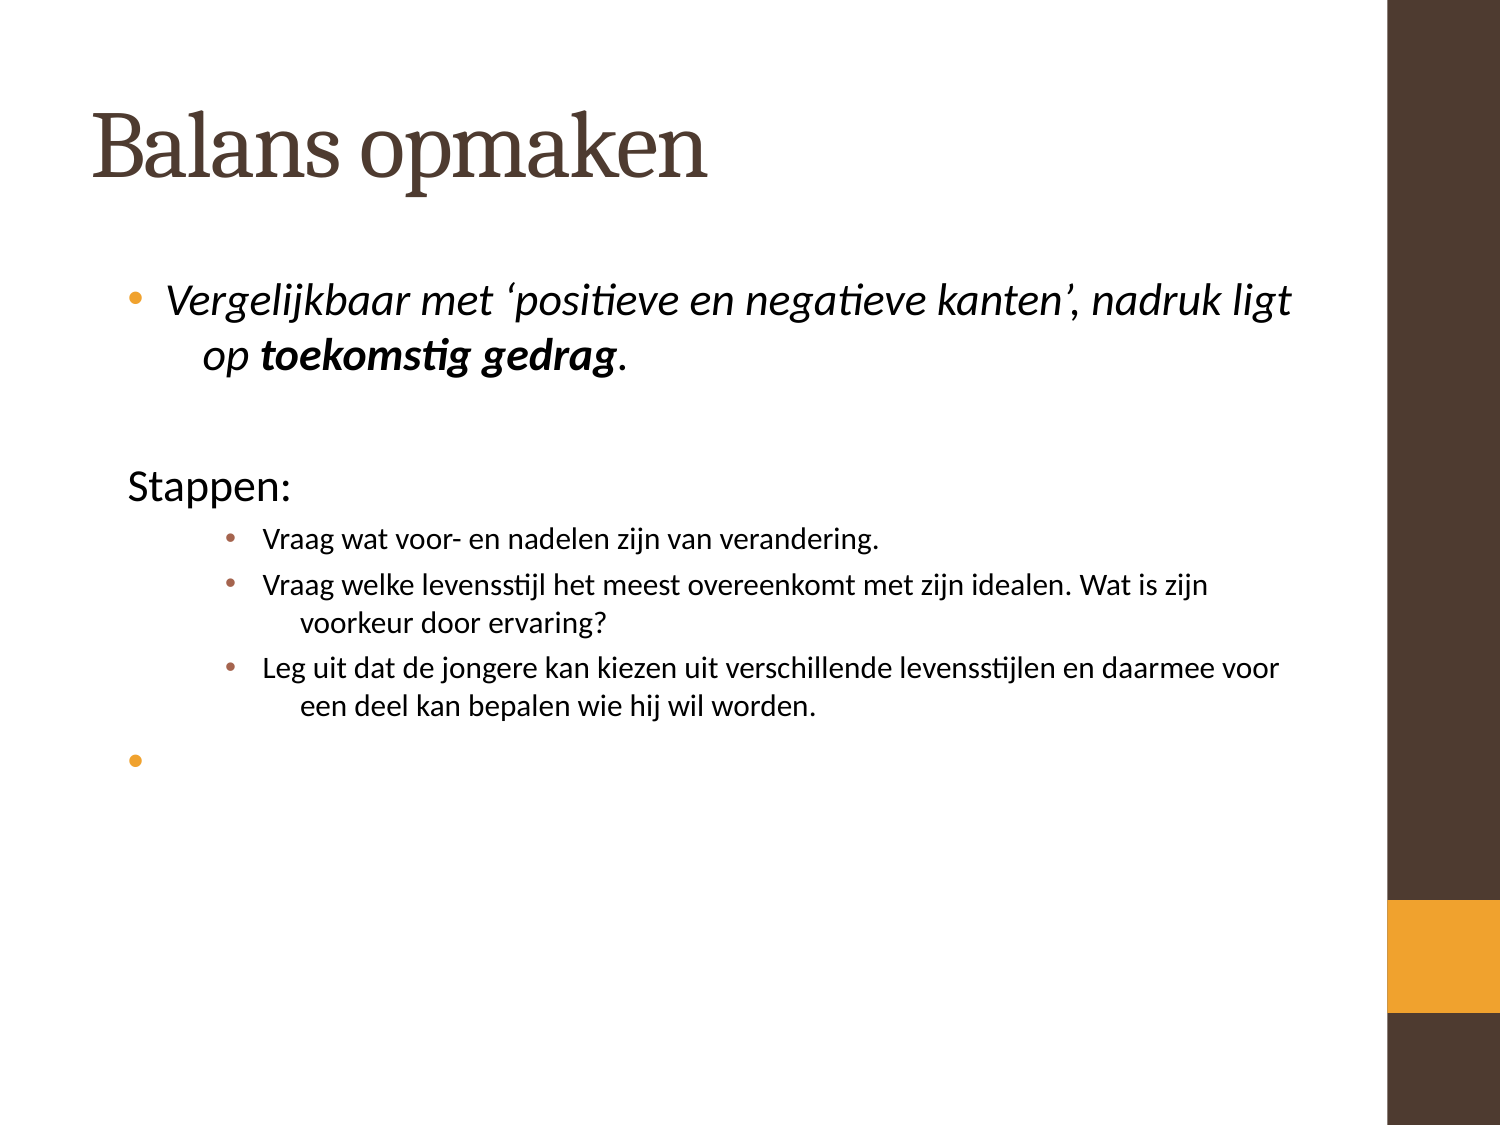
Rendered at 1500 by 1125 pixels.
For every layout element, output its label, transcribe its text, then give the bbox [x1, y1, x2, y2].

title Balans opmaken [75, 45, 1326, 233]
list Vergelijkbaar met ‘positieve en negatieve kanten’, nadruk ligt op toekomstig gedrag. Stappen: Vraag wat voor- en nadelen zijn van verandering. Vraag welke levensstijl het meest overeenkomt met zijn idealen. Wat is zijn voorkeur door ervaring? Leg uit dat de jongere kan kiezen uit verschillende levensstijlen en daarmee voor een deel kan bepalen wie hij wil worden. [75, 262, 1326, 1051]
